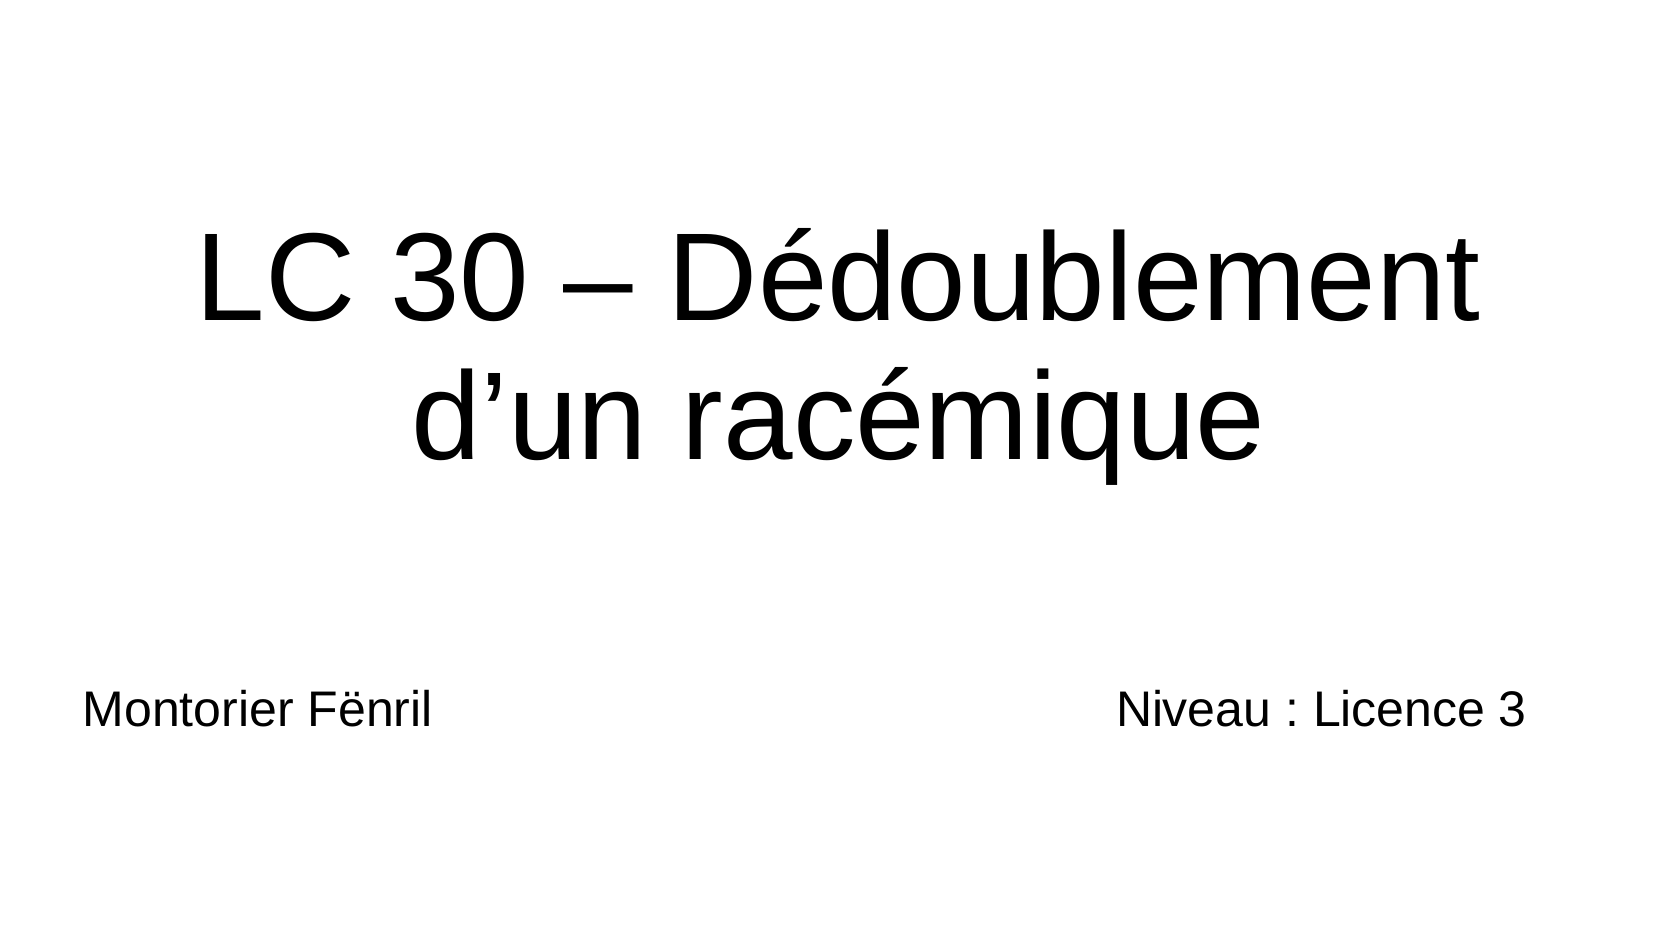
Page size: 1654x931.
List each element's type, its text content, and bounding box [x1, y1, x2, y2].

title LC 30 – Dédoublement d’un racémique [94, 136, 1583, 557]
subtitle Montorier Fënril Niveau : Licence 3 [82, 661, 1571, 758]
